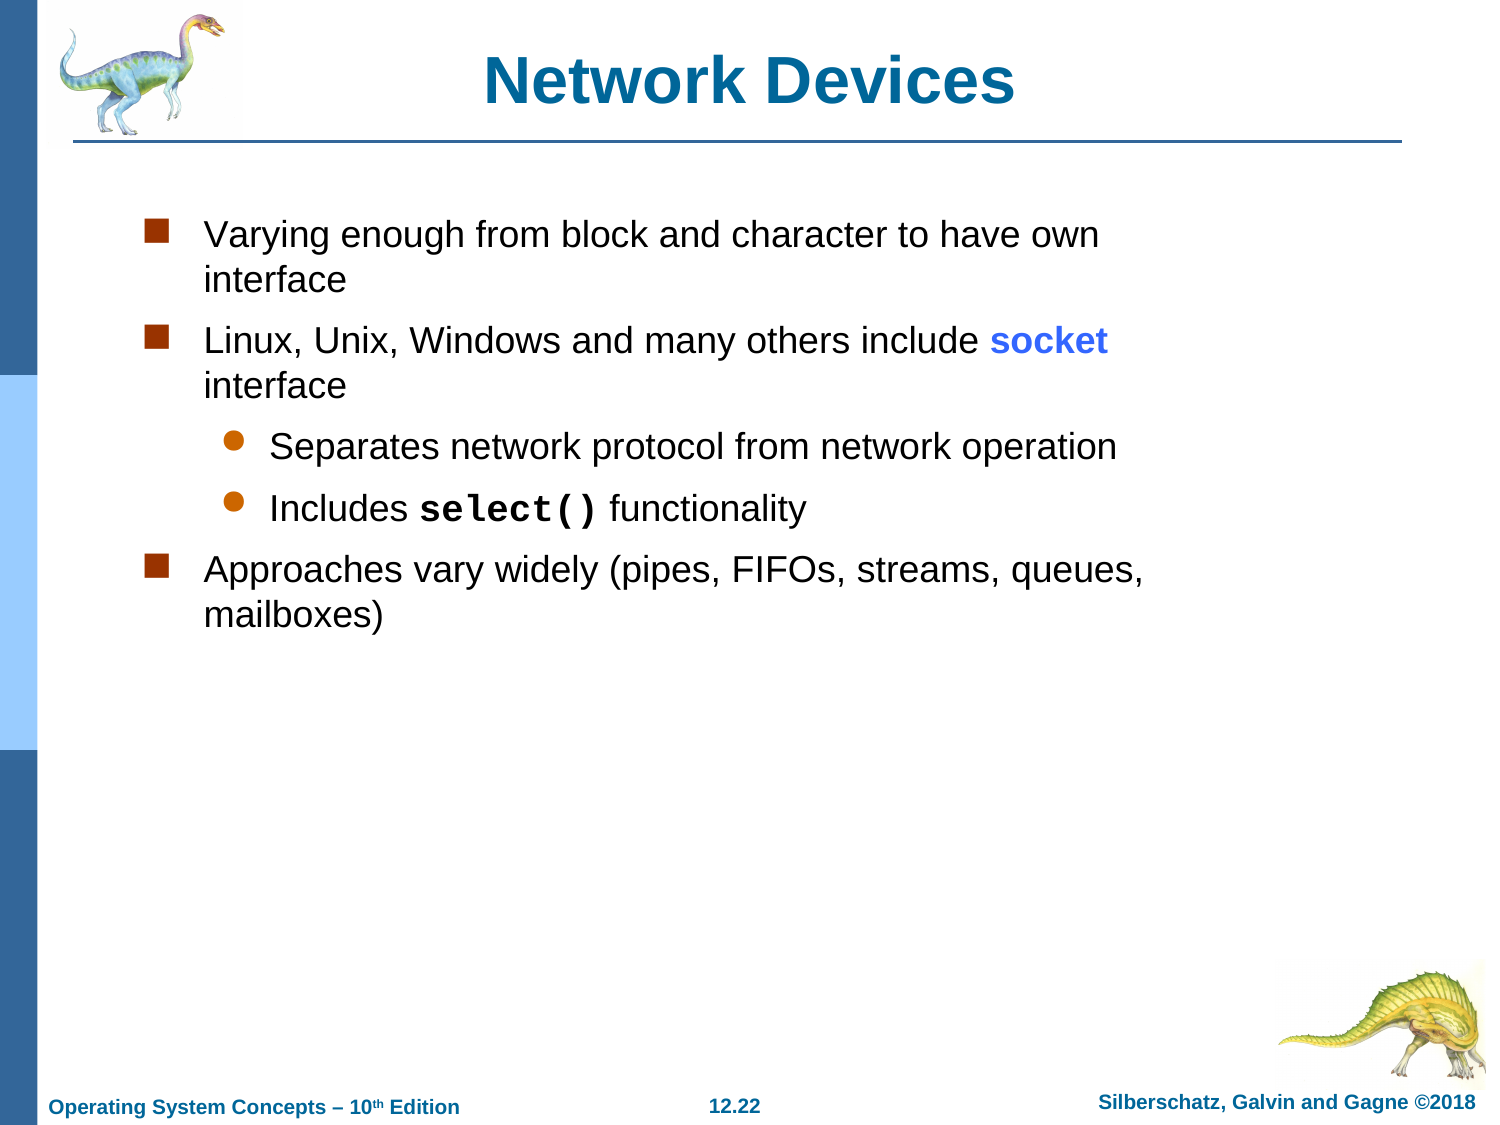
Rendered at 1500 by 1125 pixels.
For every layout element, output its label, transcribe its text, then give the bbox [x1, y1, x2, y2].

picture [1275, 959, 1486, 1090]
picture [46, 0, 243, 149]
picture [1415, 1094, 1423, 1099]
list Varying enough from block and character to have own interface Linux, Unix, Windows and many others include socket interface Separates network protocol from network operation Includes select() functionality Approaches vary widely (pipes, FIFOs, streams, queues, mailboxes) [132, 202, 1248, 946]
title Network Devices [75, 29, 1426, 125]
